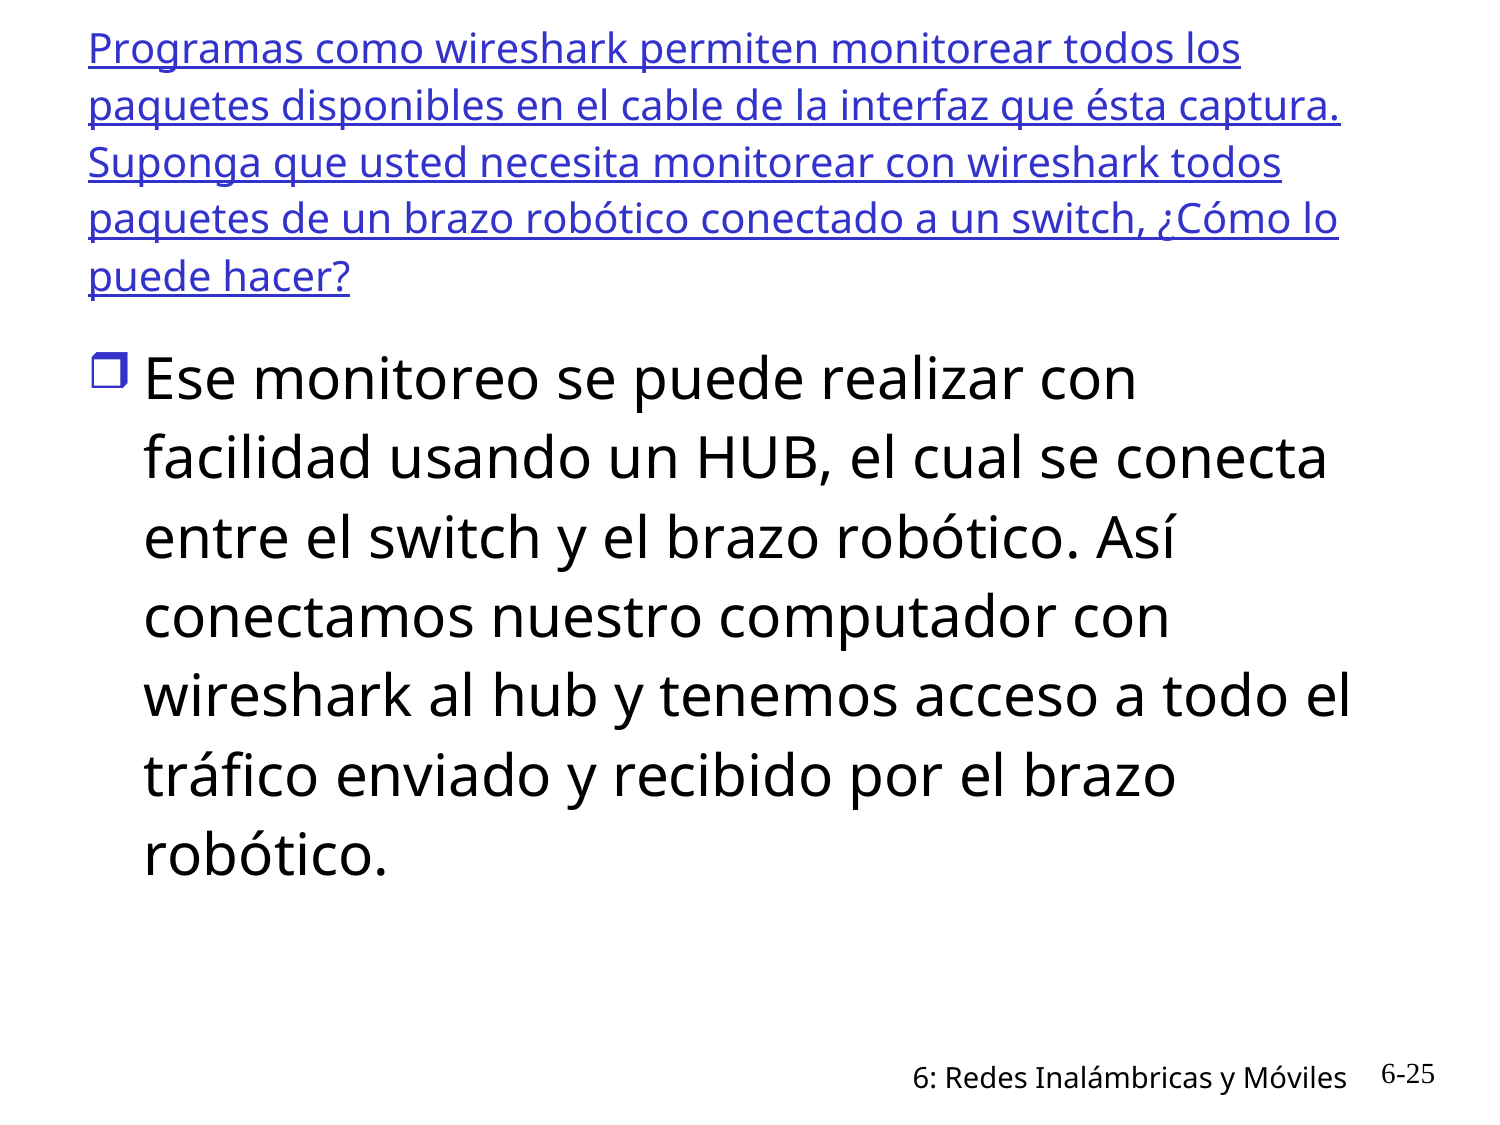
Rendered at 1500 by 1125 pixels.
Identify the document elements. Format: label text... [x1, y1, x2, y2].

title Programas como wireshark permiten monitorear todos los paquetes disponibles en el cable de la interfaz que ésta captura. Suponga que usted necesita monitorear con wireshark todos paquetes de un brazo robótico conectado a un switch, ¿Cómo lo puede hacer? [87, 38, 1363, 284]
list Ese monitoreo se puede realizar con facilidad usando un HUB, el cual se conecta entre el switch y el brazo robótico. Así conectamos nuestro computador con wireshark al hub y tenemos acceso a todo el tráfico enviado y recibido por el brazo robótico. [87, 337, 1363, 915]
